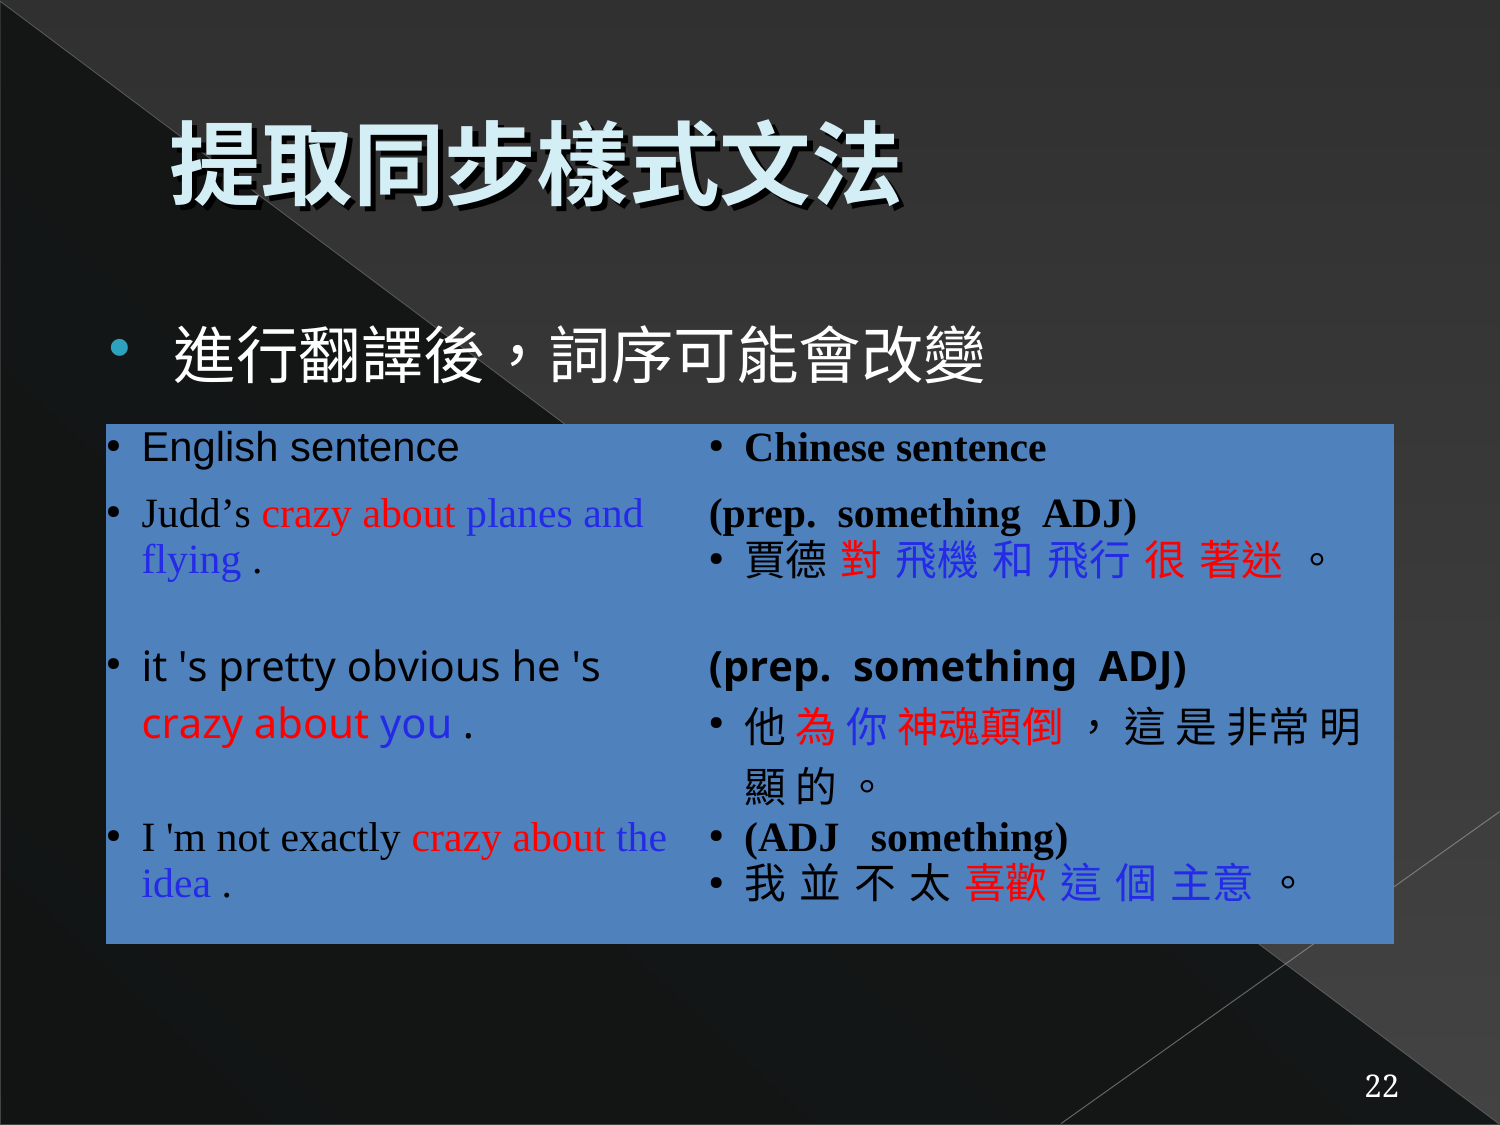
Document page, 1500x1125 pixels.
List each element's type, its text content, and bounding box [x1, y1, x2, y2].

table_cell (prep. something ADJ) 賈德 對 飛機 和 飛行 很 著迷 。 [709, 490, 1394, 637]
title 提取同步樣式文法 [75, 43, 1426, 274]
text_box 22 [1340, 1058, 1424, 1109]
table_cell it 's pretty obvious he 's crazy about you . [106, 637, 709, 814]
table_cell (ADJ something) 我 並 不 太 喜歡 這 個 主意 。 [709, 814, 1394, 944]
table_cell Judd’s crazy about planes and flying . [106, 490, 709, 637]
table_header English sentence [106, 424, 709, 490]
list 進行翻譯後，詞序可能會改變 [75, 308, 1426, 1059]
table_cell (prep. something ADJ) 他 為 你 神魂顛倒 ， 這 是 非常 明顯 的 。 [709, 637, 1394, 814]
table_cell I 'm not exactly crazy about the idea . [106, 814, 709, 944]
table_header Chinese sentence [709, 424, 1394, 490]
